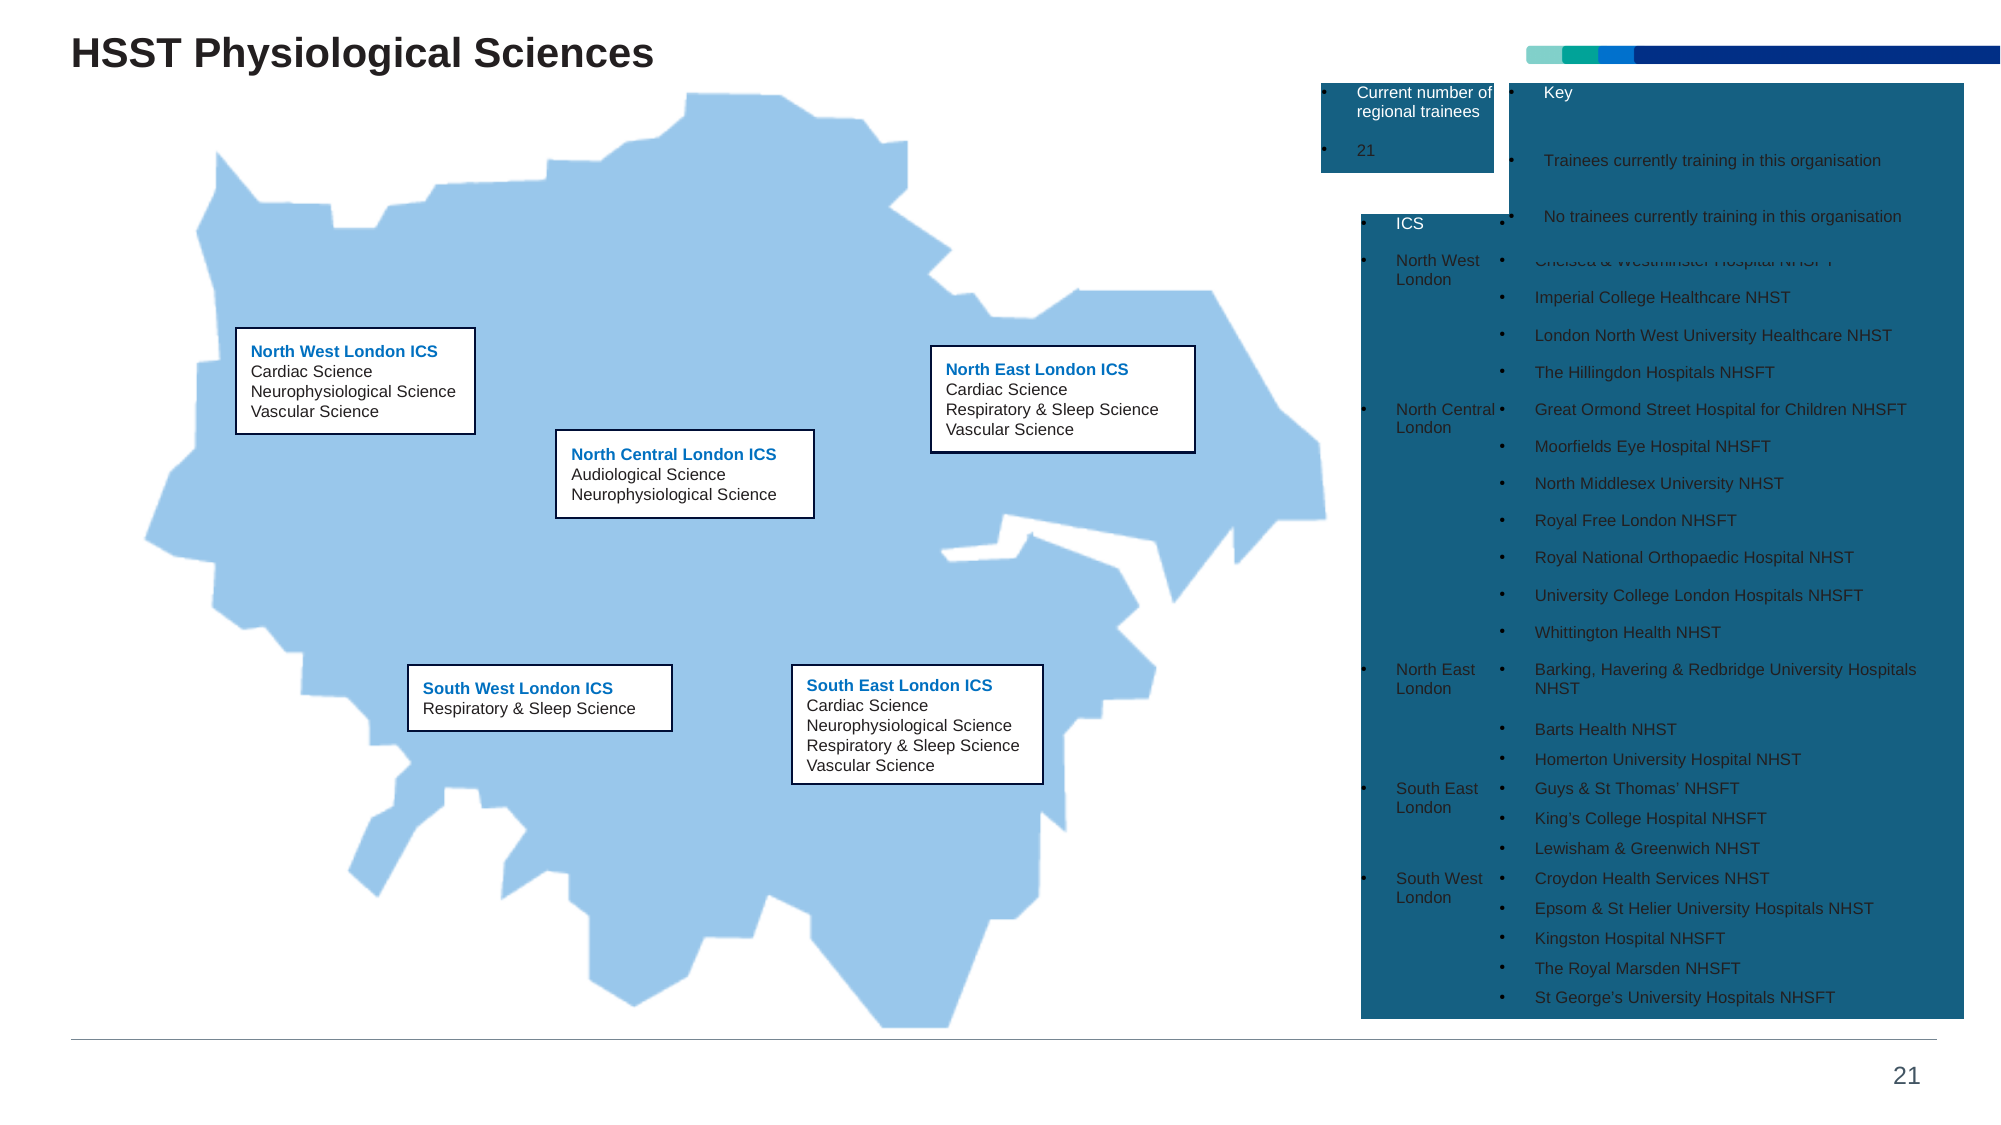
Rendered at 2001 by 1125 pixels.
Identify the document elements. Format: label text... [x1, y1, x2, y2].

table_cell No trainees currently training in this organisation [1509, 207, 1907, 262]
table_cell Trainees currently training in this organisation [1509, 152, 1907, 207]
text_box South East London ICS Cardiac Science Neurophysiological Science Respiratory & Sleep Science Vascular Science [792, 665, 1043, 784]
table_cell [1907, 152, 1964, 207]
table_cell Lewisham & Greenwich NHST [1499, 839, 1964, 869]
table_cell Imperial College Healthcare NHST [1499, 289, 1964, 326]
table_header [1907, 83, 1964, 152]
table_cell Whittington Health NHST [1499, 623, 1964, 660]
table_cell King’s College Hospital NHSFT [1499, 809, 1964, 839]
table_header Organisation [1499, 214, 1509, 251]
text_box North Central London ICS Audiological Science Neurophysiological Science [556, 430, 814, 518]
table_cell London North West University Healthcare NHST [1499, 326, 1964, 363]
table_cell Barts Health NHST [1499, 720, 1964, 750]
table_cell Barking, Havering & Redbridge University Hospitals NHST [1499, 660, 1964, 720]
table_cell North Central London [1361, 400, 1499, 660]
table_cell Kingston Hospital NHSFT [1499, 929, 1964, 959]
table_cell Great Ormond Street Hospital for Children NHSFT [1499, 400, 1964, 437]
table_cell 21 [1321, 141, 1494, 173]
table_cell [1907, 207, 1964, 262]
text_box North West London ICS Cardiac Science Neurophysiological Science Vascular Science [236, 328, 475, 434]
table_cell Guys & St Thomas’ NHSFT [1499, 780, 1964, 809]
table_cell Royal Free London NHSFT [1499, 511, 1964, 549]
table_cell Epsom & St Helier University Hospitals NHST [1499, 899, 1964, 929]
text_box South West London ICS Respiratory & Sleep Science [408, 665, 672, 731]
picture [127, 79, 1336, 1046]
table_cell Royal National Orthopaedic Hospital NHST [1499, 549, 1964, 586]
table_cell North West London [1361, 251, 1499, 400]
table_cell South East London [1361, 780, 1499, 869]
table_cell The Royal Marsden NHSFT [1499, 959, 1964, 989]
table_header ICS [1361, 214, 1499, 251]
table_cell North East London [1361, 660, 1499, 780]
table_cell St George’s University Hospitals NHSFT [1499, 989, 1964, 1019]
table_cell University College London Hospitals NHSFT [1499, 586, 1964, 623]
table_cell The Hillingdon Hospitals NHSFT [1499, 363, 1964, 400]
table_header Current number of regional trainees [1321, 83, 1494, 141]
table_cell Moorfields Eye Hospital NHSFT [1499, 437, 1964, 474]
table_cell Homerton University Hospital NHST [1499, 750, 1964, 780]
table_header Key [1509, 83, 1907, 152]
title HSST Physiological Sciences [70, 32, 1513, 79]
table_cell South West London [1361, 869, 1499, 1019]
table_cell North Middlesex University NHST [1499, 474, 1964, 511]
table_cell Chelsea & Westminster Hospital NHSFT [1499, 251, 1964, 289]
table_cell Croydon Health Services NHST [1499, 869, 1964, 899]
text_box North East London ICS Cardiac Science Respiratory & Sleep Science Vascular Science [931, 346, 1195, 452]
